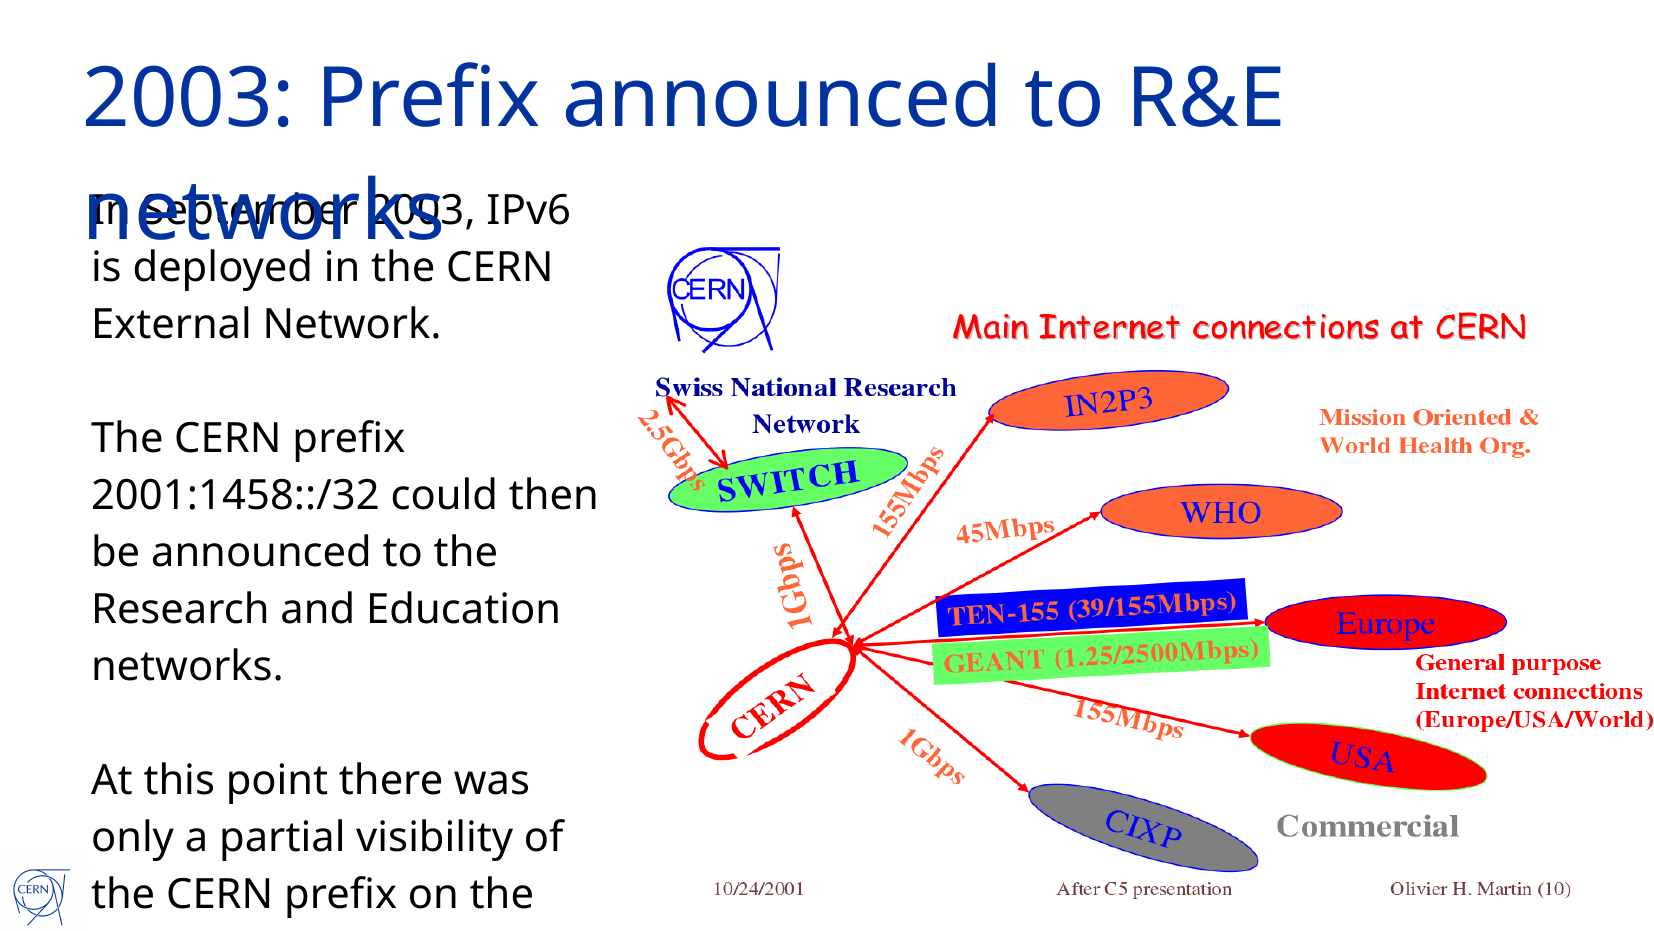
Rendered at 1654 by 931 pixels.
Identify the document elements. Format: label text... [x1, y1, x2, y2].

picture [0, 850, 76, 931]
picture [628, 221, 1654, 916]
text_box In September 2003, IPv6 is deployed in the CERN External Network. The CERN prefix 2001:1458::/32 could then be announced to the Research and Education networks. At this point there was only a partial visibility of the CERN prefix on the global IPv6 Internet [76, 172, 621, 931]
title 2003: Prefix announced to R&E networks [82, 37, 1571, 193]
